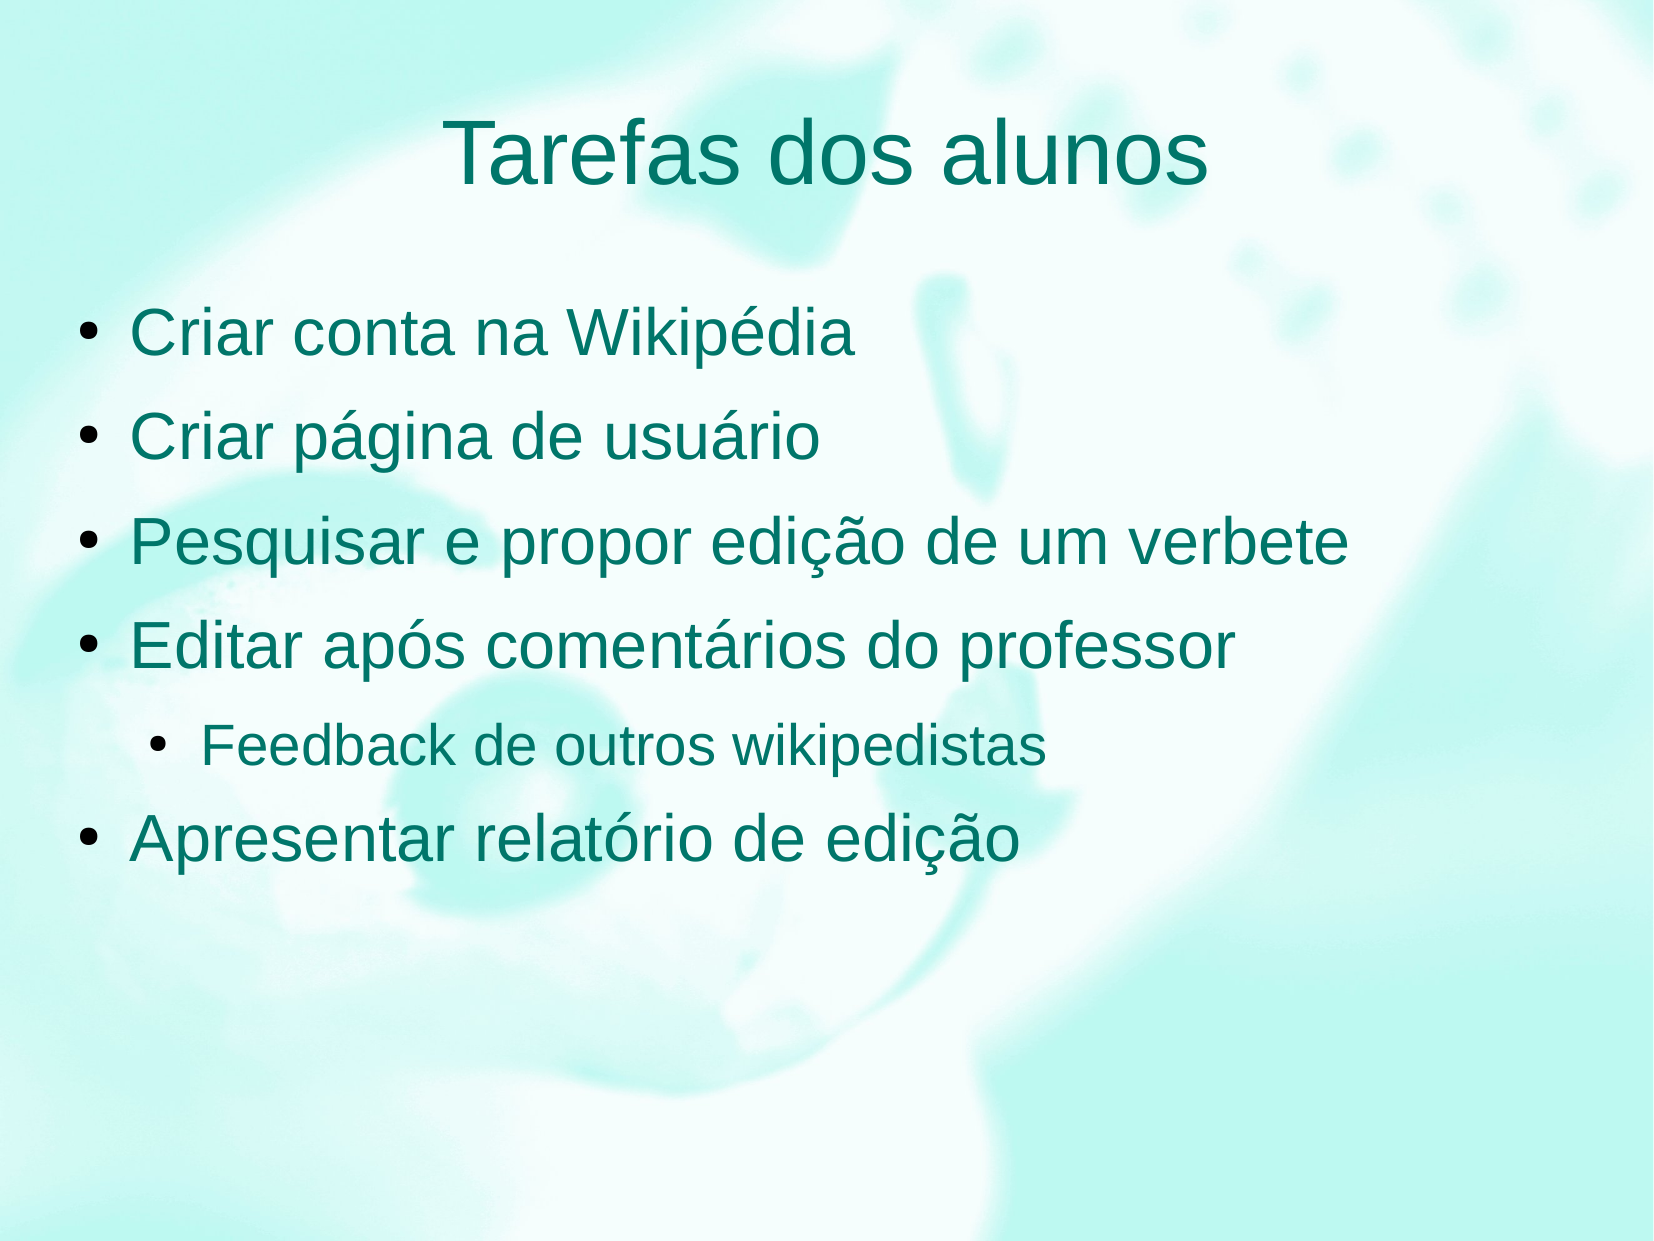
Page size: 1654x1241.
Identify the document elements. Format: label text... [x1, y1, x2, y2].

list Criar conta na Wikipédia Criar página de usuário Pesquisar e propor edição de um verbete Editar após comentários do professor Feedback de outros wikipedistas Apresentar relatório de edição [59, 295, 1548, 1114]
title Tarefas dos alunos [82, 56, 1571, 250]
picture [0, 0, 1654, 1241]
